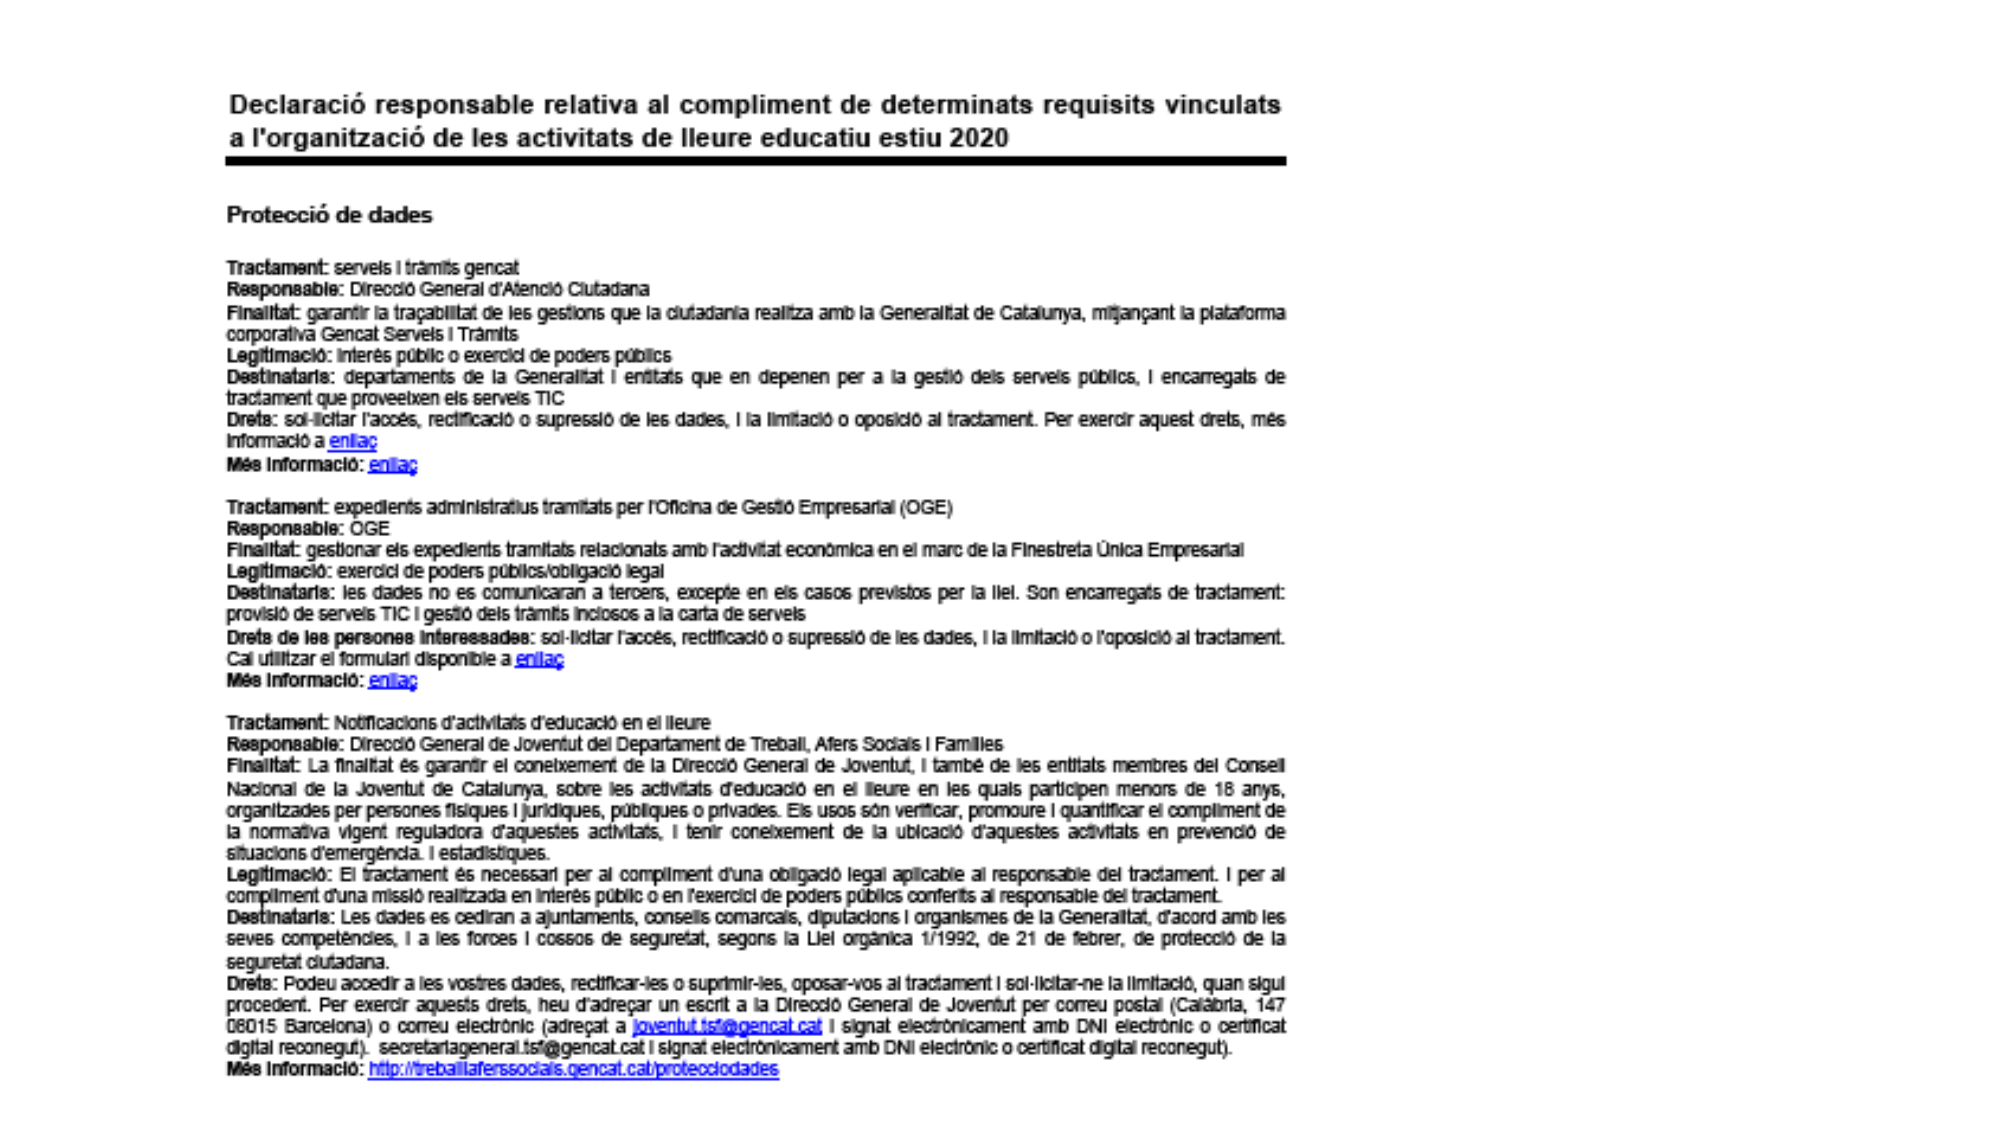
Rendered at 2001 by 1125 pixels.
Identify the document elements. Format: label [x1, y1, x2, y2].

picture [200, 74, 1318, 1100]
